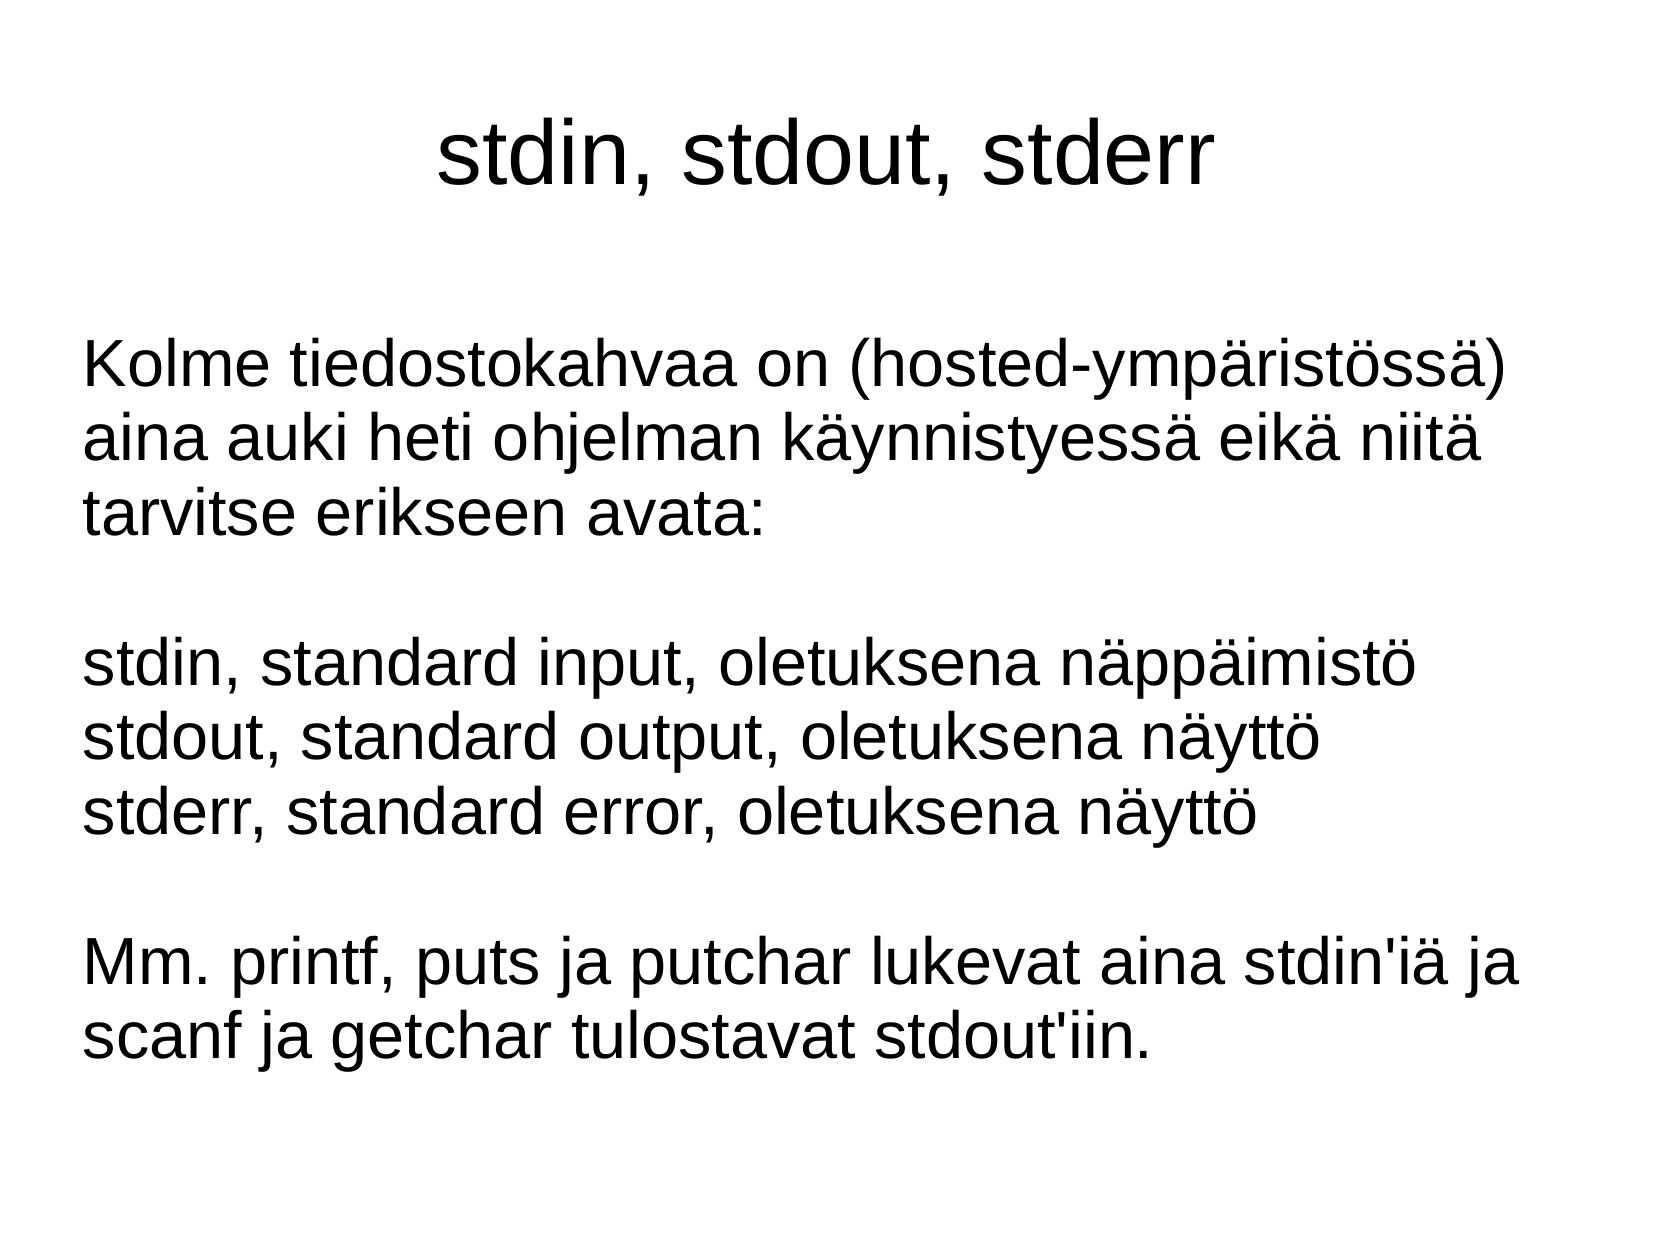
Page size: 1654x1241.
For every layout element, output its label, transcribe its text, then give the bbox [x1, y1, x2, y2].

title stdin, stdout, stderr [82, 56, 1571, 250]
subtitle Kolme tiedostokahvaa on (hosted-ympäristössä) aina auki heti ohjelman käynnistyessä eikä niitä tarvitse erikseen avata: stdin, standard input, oletuksena näppäimistö stdout, standard output, oletuksena näyttö stderr, standard error, oletuksena näyttö Mm. printf, puts ja putchar lukevat aina stdin'iä ja scanf ja getchar tulostavat stdout'iin. [82, 297, 1571, 1102]
